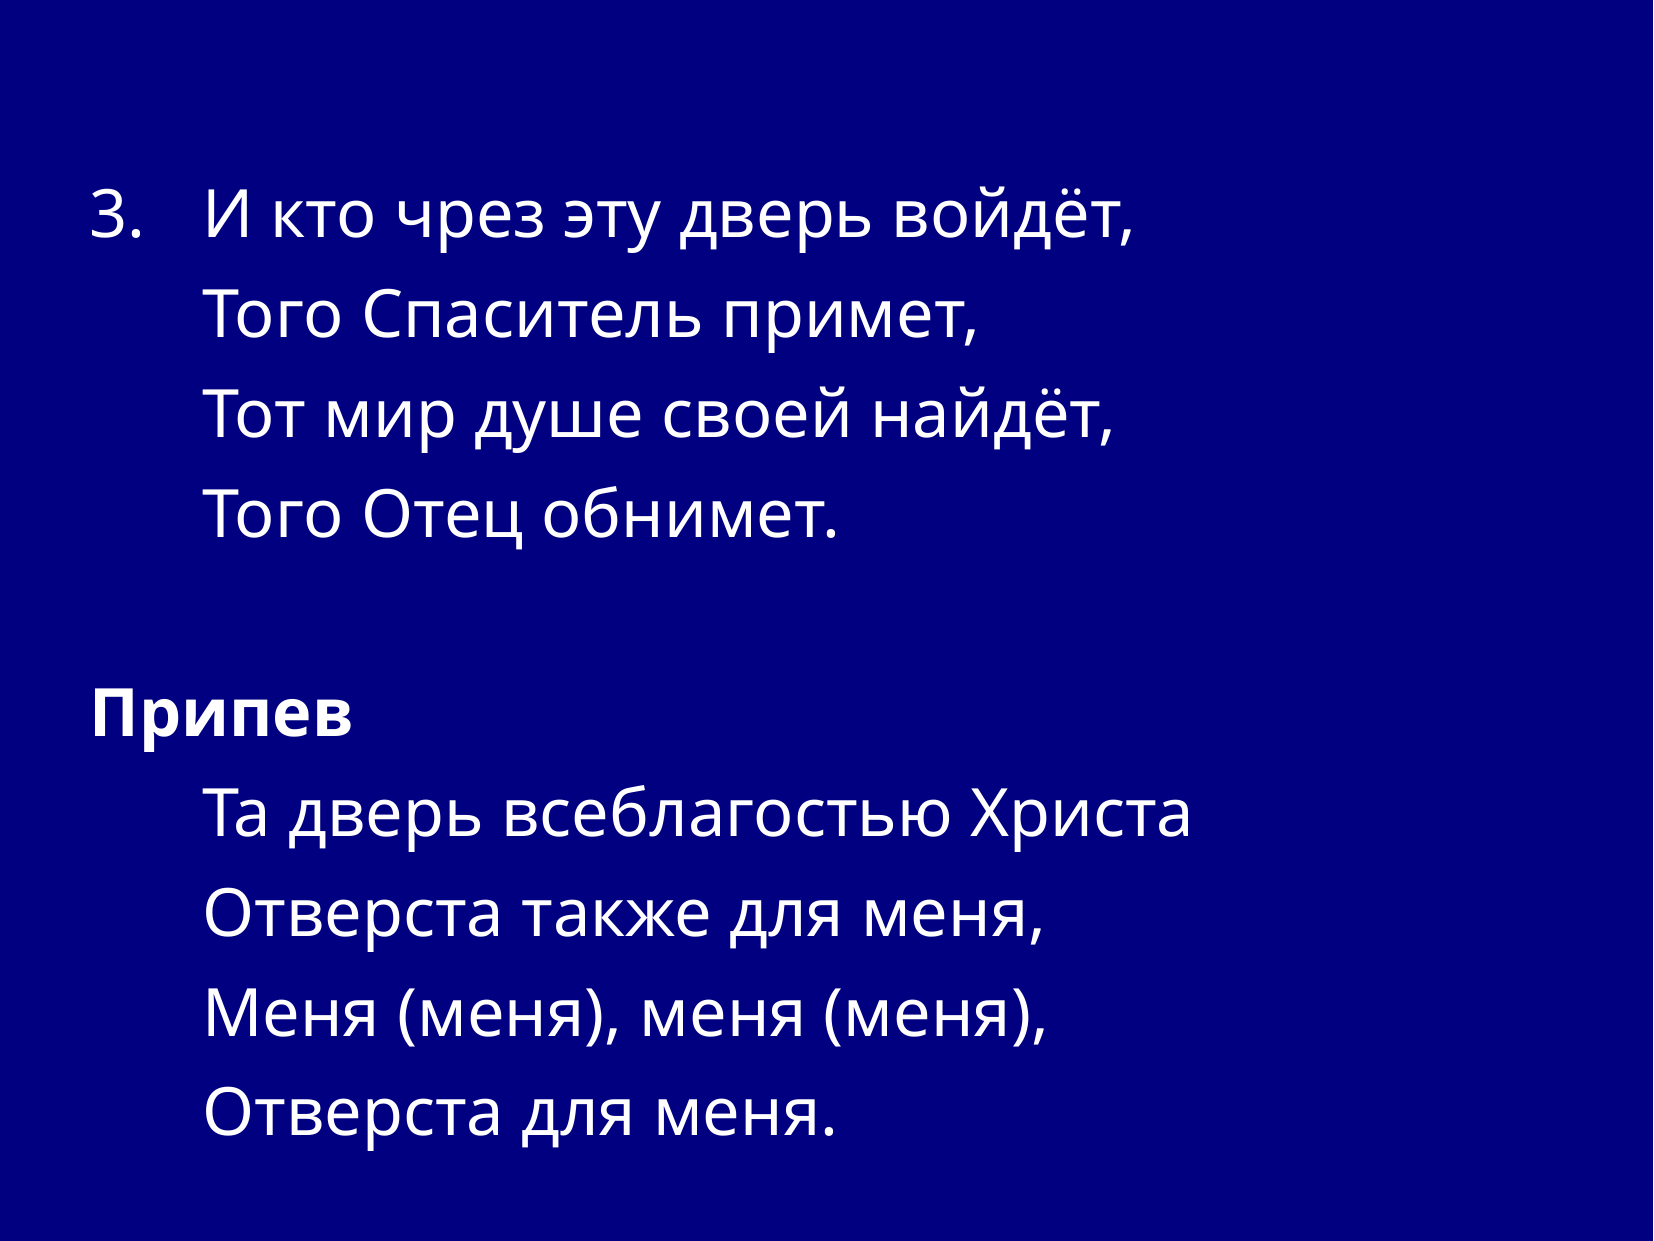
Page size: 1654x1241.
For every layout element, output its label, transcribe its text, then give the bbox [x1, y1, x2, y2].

text_box 3. И кто чрез эту дверь войдёт, Того Спаситель примет, Тот мир душе своей найдёт, Того Отец обнимет. Припев Та дверь всеблагостью Христа Отверста также для меня, Меня (меня), меня (меня), Отверста для меня. [75, 150, 1576, 1163]
